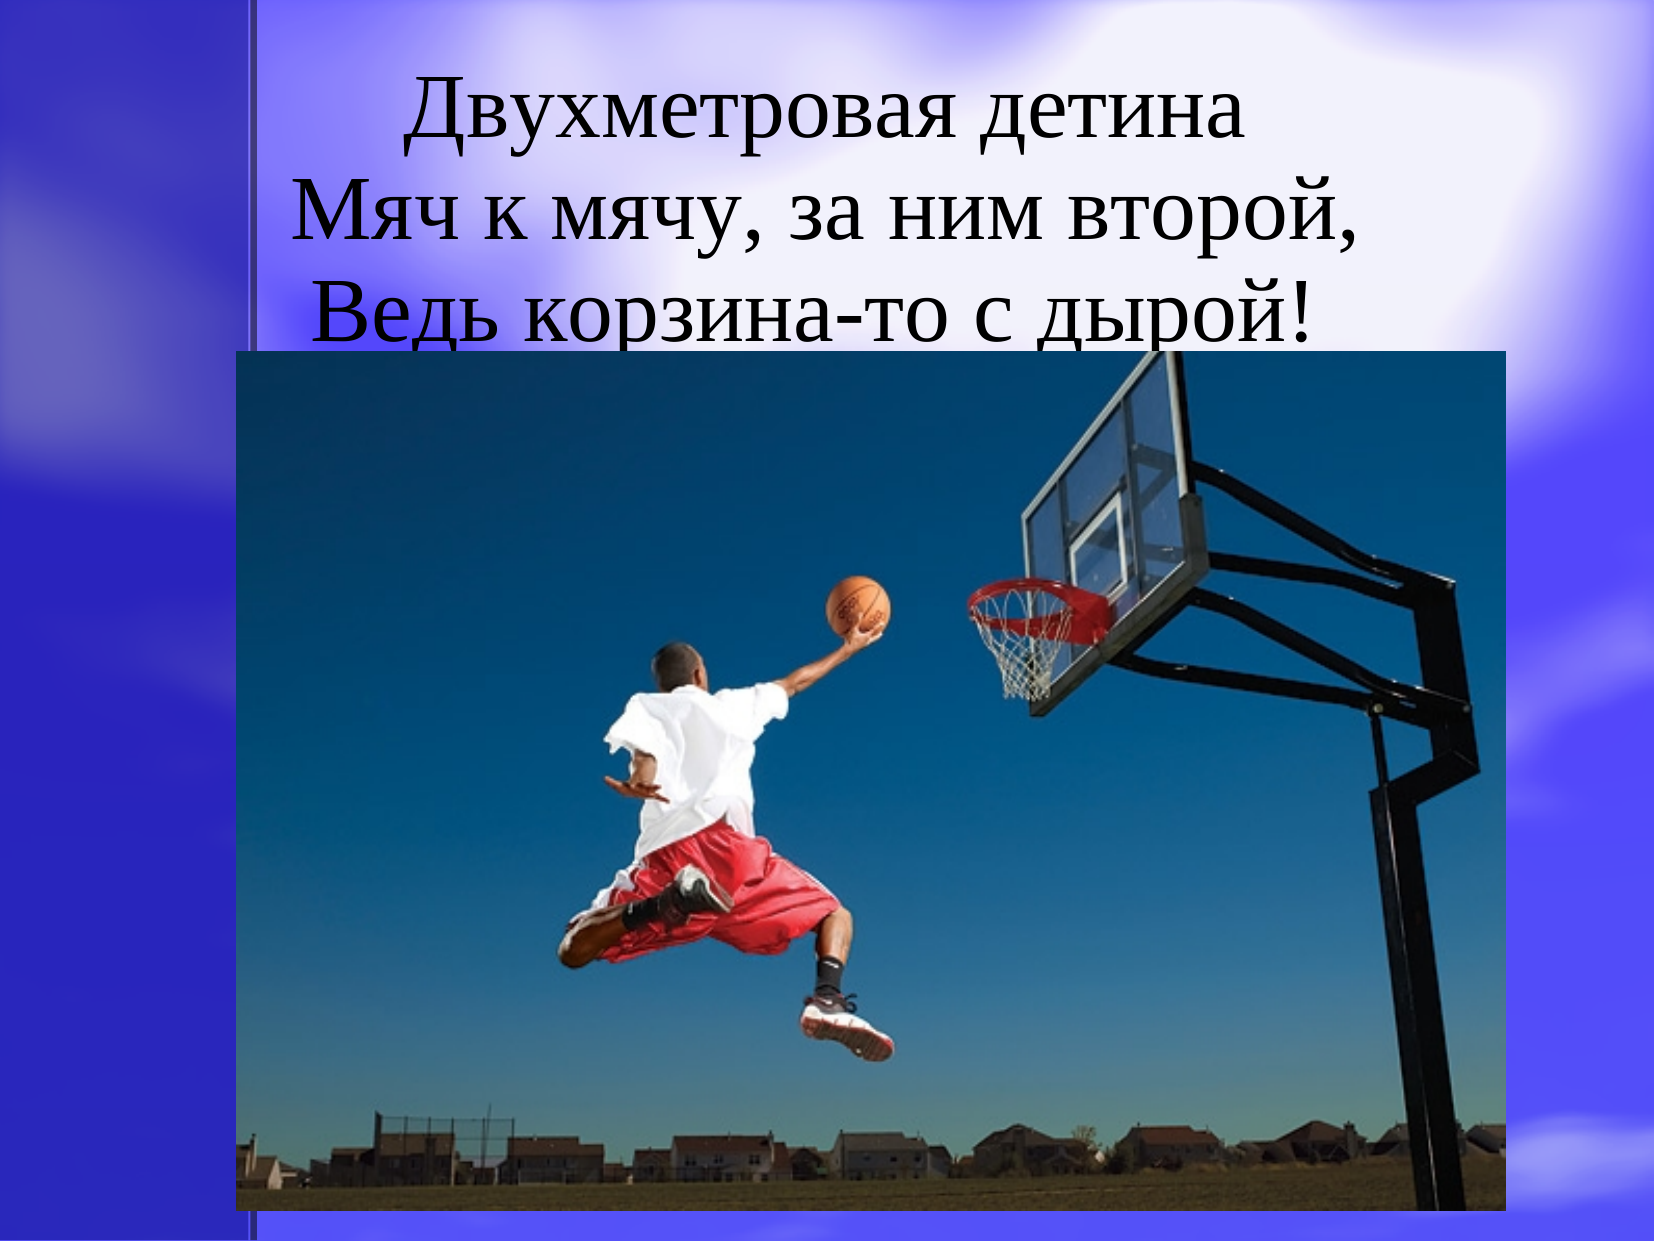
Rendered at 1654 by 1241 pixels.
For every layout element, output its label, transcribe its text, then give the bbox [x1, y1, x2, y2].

picture [236, 351, 1506, 1211]
title Двухметровая детина Мяч к мячу, за ним второй, Ведь корзина-то с дырой! [119, 56, 1533, 361]
